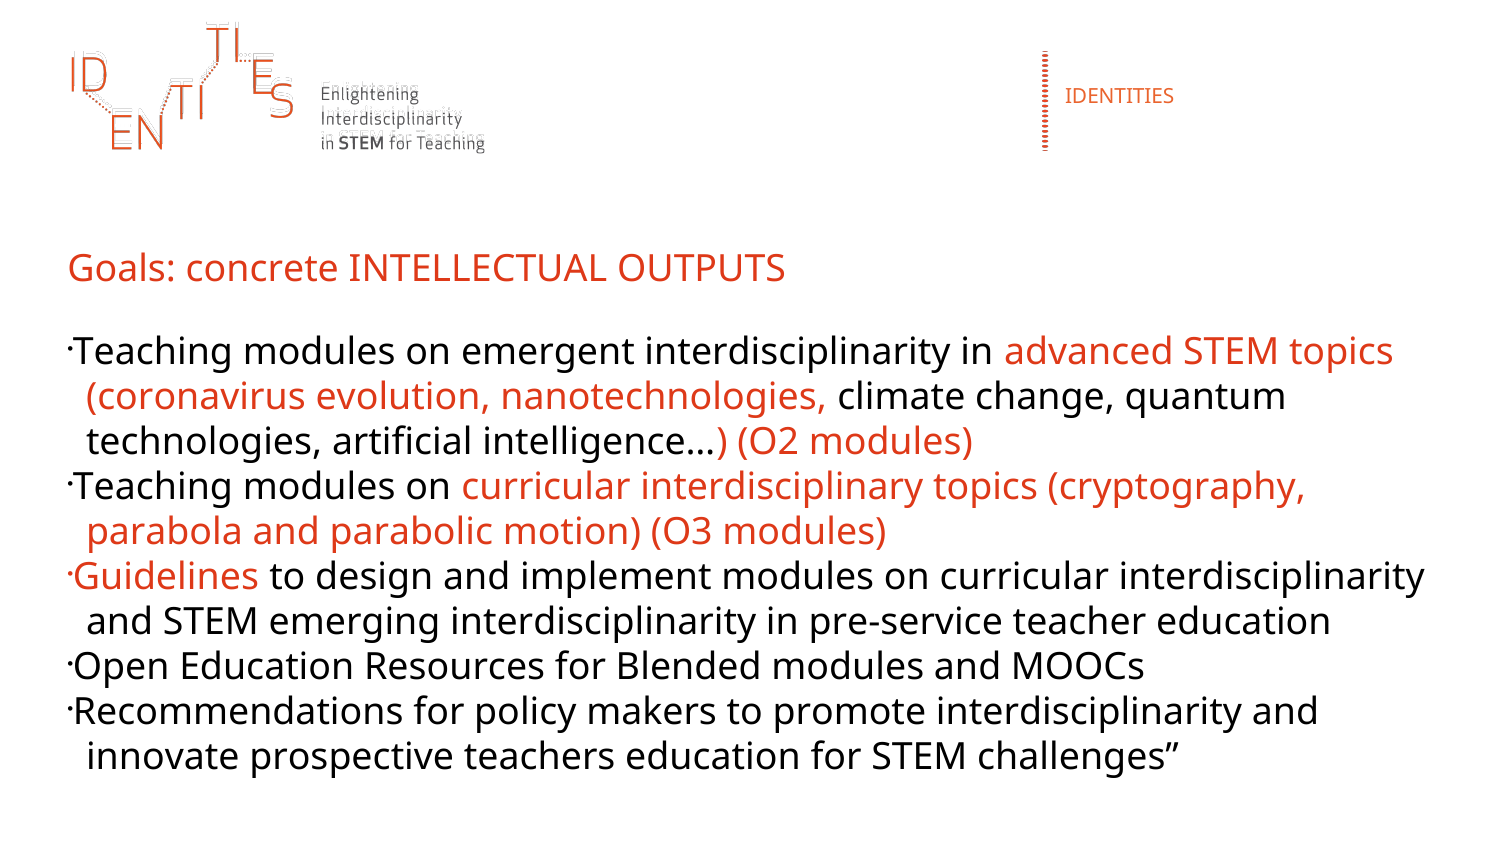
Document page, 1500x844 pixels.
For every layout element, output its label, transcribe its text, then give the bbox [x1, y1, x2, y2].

text_box Goals: concrete INTELLECTUAL OUTPUTS Teaching modules on emergent interdisciplinarity in advanced STEM topics (coronavirus evolution, nanotechnologies, climate change, quantum technologies, artificial intelligence…) (O2 modules) Teaching modules on curricular interdisciplinary topics (cryptography, parabola and parabolic motion) (O3 modules) Guidelines to design and implement modules on curricular interdisciplinarity and STEM emerging interdisciplinarity in pre-service teacher education Open Education Resources for Blended modules and MOOCs Recommendations for policy makers to promote interdisciplinarity and innovate prospective teachers education for STEM challenges” [52, 199, 1448, 797]
text_box IDENTITIES [1050, 75, 1472, 142]
picture [71, 18, 485, 157]
picture [1042, 51, 1051, 151]
